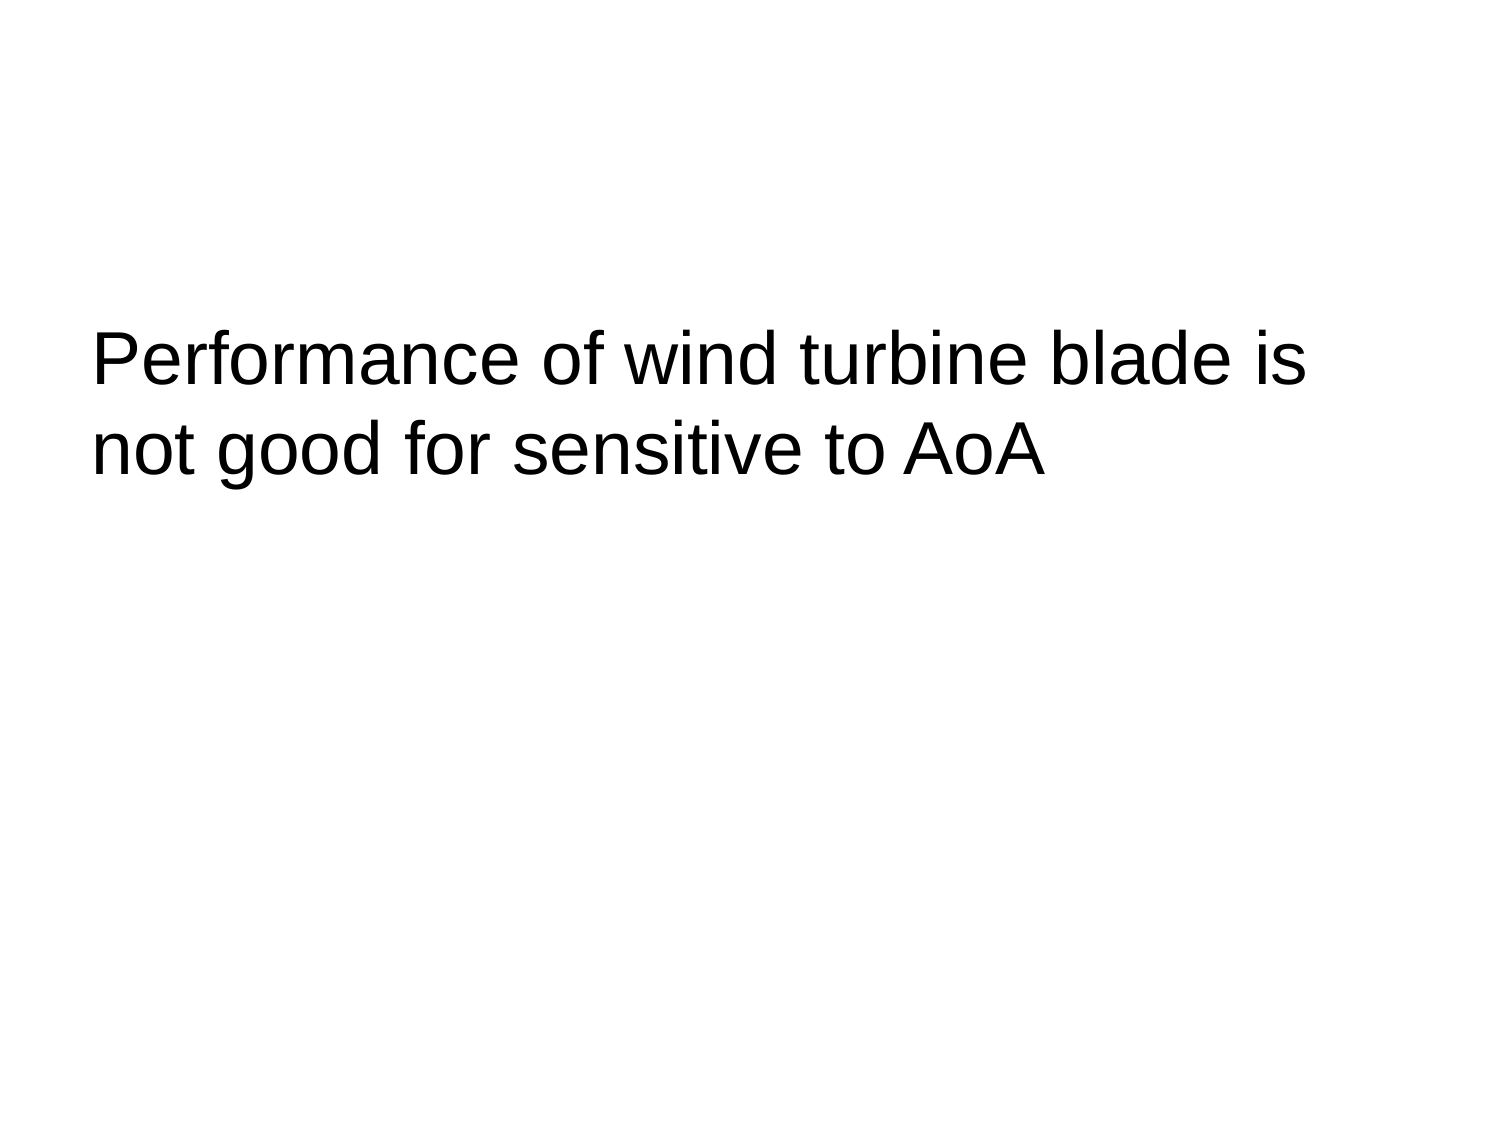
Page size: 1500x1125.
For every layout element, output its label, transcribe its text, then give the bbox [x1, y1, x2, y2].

text_box Performance of wind turbine blade is not good for sensitive to AoA [76, 302, 1424, 500]
